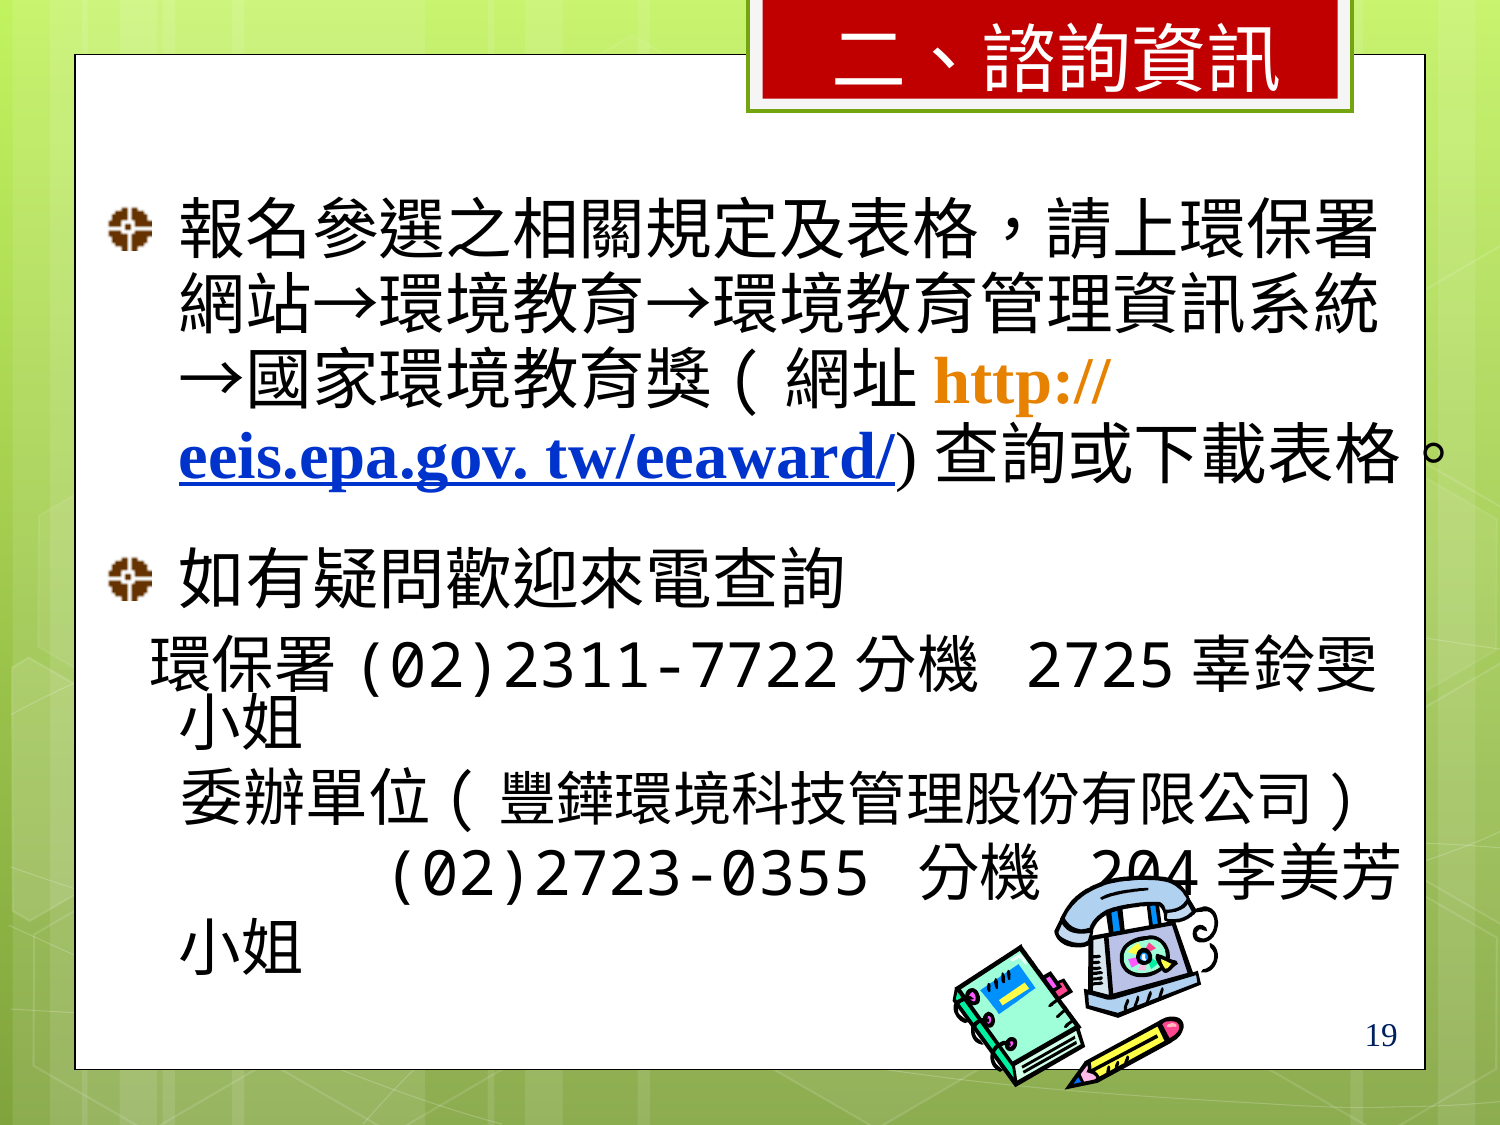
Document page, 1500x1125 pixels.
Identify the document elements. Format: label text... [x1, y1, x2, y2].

text_box 二、諮詢資訊 [750, 0, 1353, 109]
picture [948, 871, 1223, 1003]
text_box <編號> [838, 1003, 1413, 1064]
list 報名參選之相關規定及表格，請上環保署網站→環境教育→環境教育管理資訊系統→國家環境教育獎(網址http://eeis.epa.gov. tw/eeaward/)查詢或下載表格。 如有疑問歡迎來電查詢 環保署(02)2311-7722分機 2725辜鈴雯小姐 委辦單位(豐鏵環境科技管理股份有限公司) (02)2723-0355 分機 204李美芳小姐 [88, 184, 1436, 905]
picture [948, 1064, 1223, 1094]
